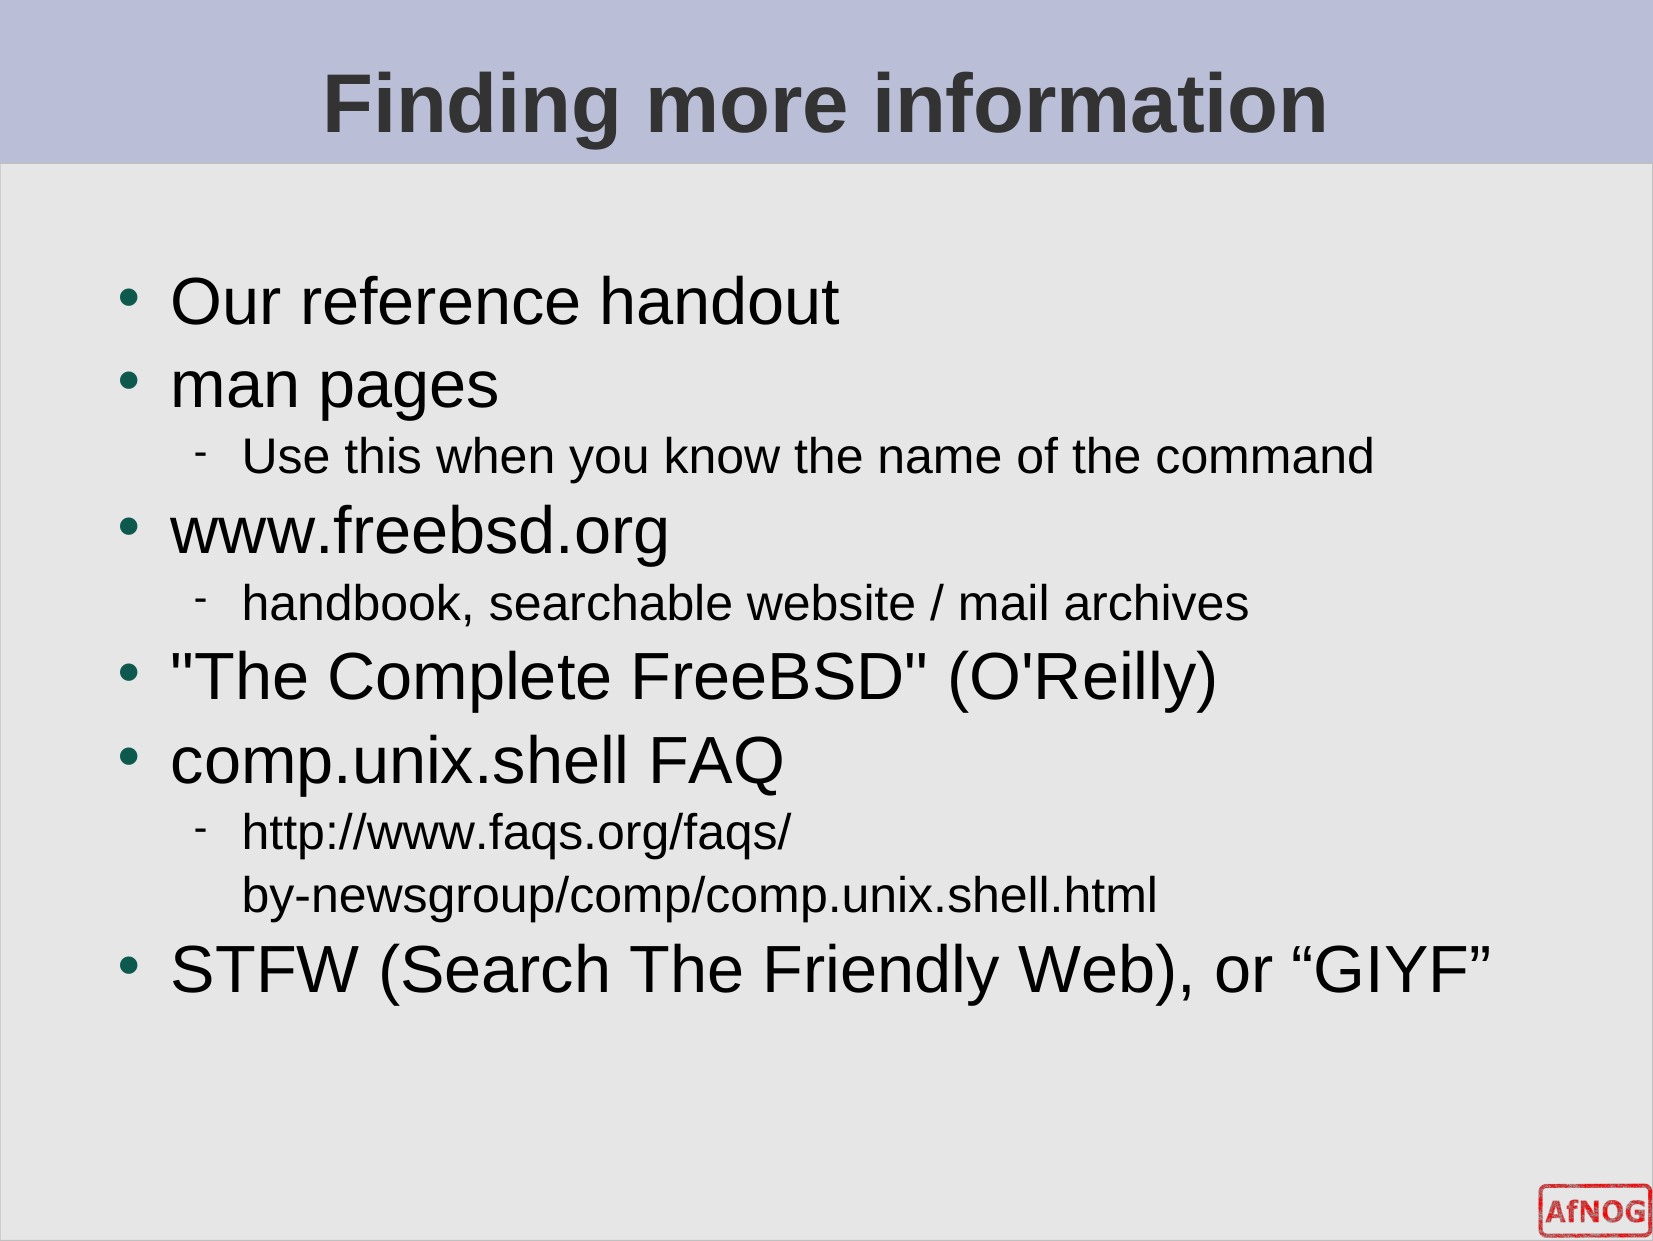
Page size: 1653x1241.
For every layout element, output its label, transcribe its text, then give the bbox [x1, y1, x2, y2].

title Finding more information [0, 0, 1653, 208]
picture [1537, 1182, 1653, 1241]
list Our reference handout man pages Use this when you know the name of the command www.freebsd.org handbook, searchable website / mail archives "The Complete FreeBSD" (O'Reilly) comp.unix.shell FAQ http://www.faqs.org/faqs/ by-newsgroup/comp/comp.unix.shell.html STFW (Search The Friendly Web), or “GIYF” [99, 268, 1538, 1080]
